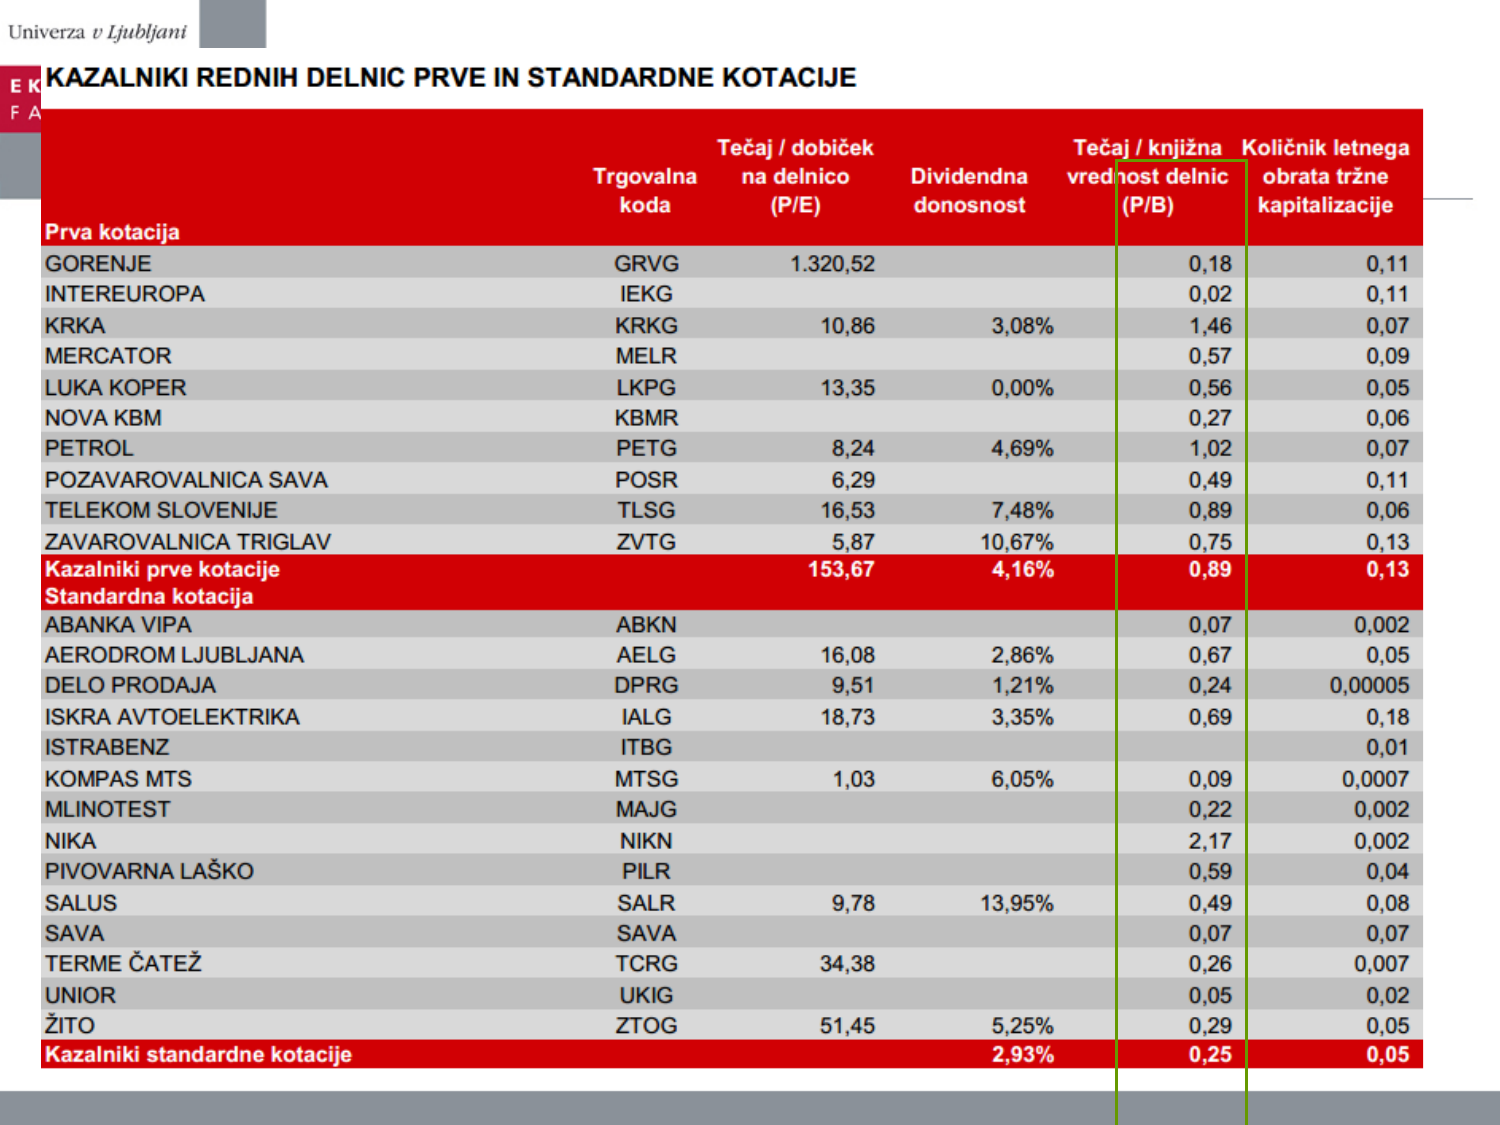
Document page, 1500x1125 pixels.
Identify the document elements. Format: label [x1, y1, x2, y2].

picture [1118, 1026, 1245, 1125]
title [1118, 162, 1245, 219]
list [262, 262, 1115, 1026]
picture [0, 0, 1500, 1125]
list [1248, 262, 1476, 1026]
list [1118, 262, 1245, 1026]
picture [1118, 219, 1245, 262]
title [64, 30, 1415, 219]
